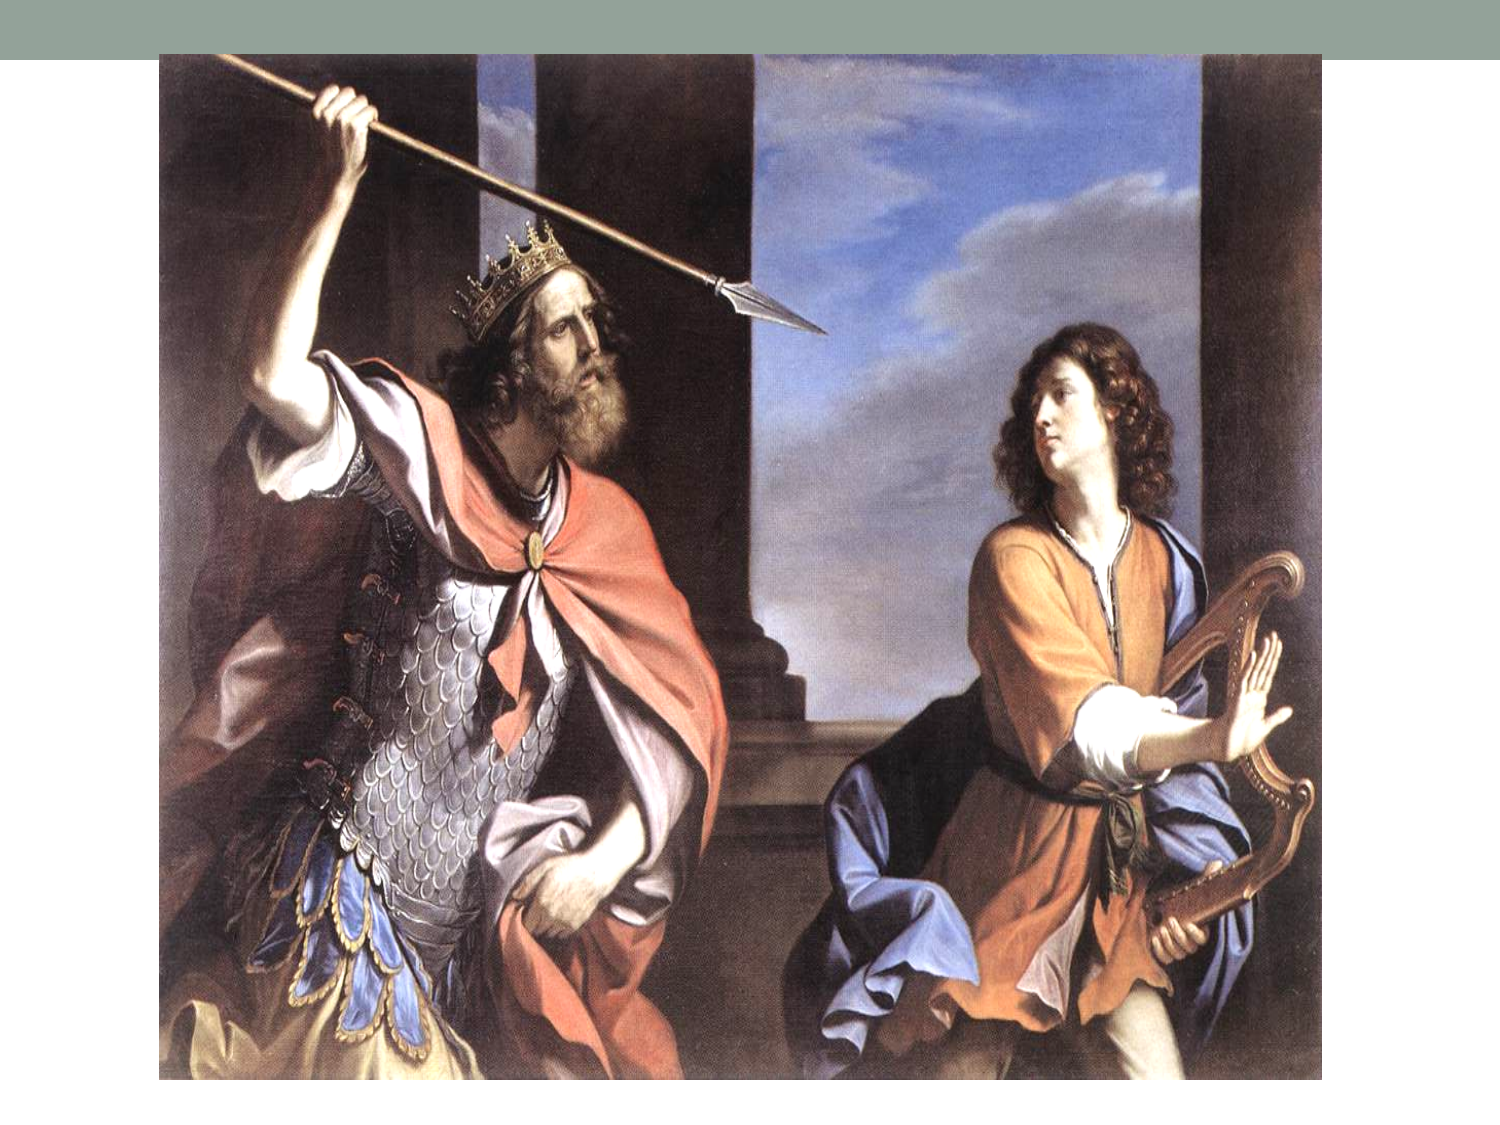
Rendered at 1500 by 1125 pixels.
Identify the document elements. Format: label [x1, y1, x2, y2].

picture [159, 54, 1322, 1080]
